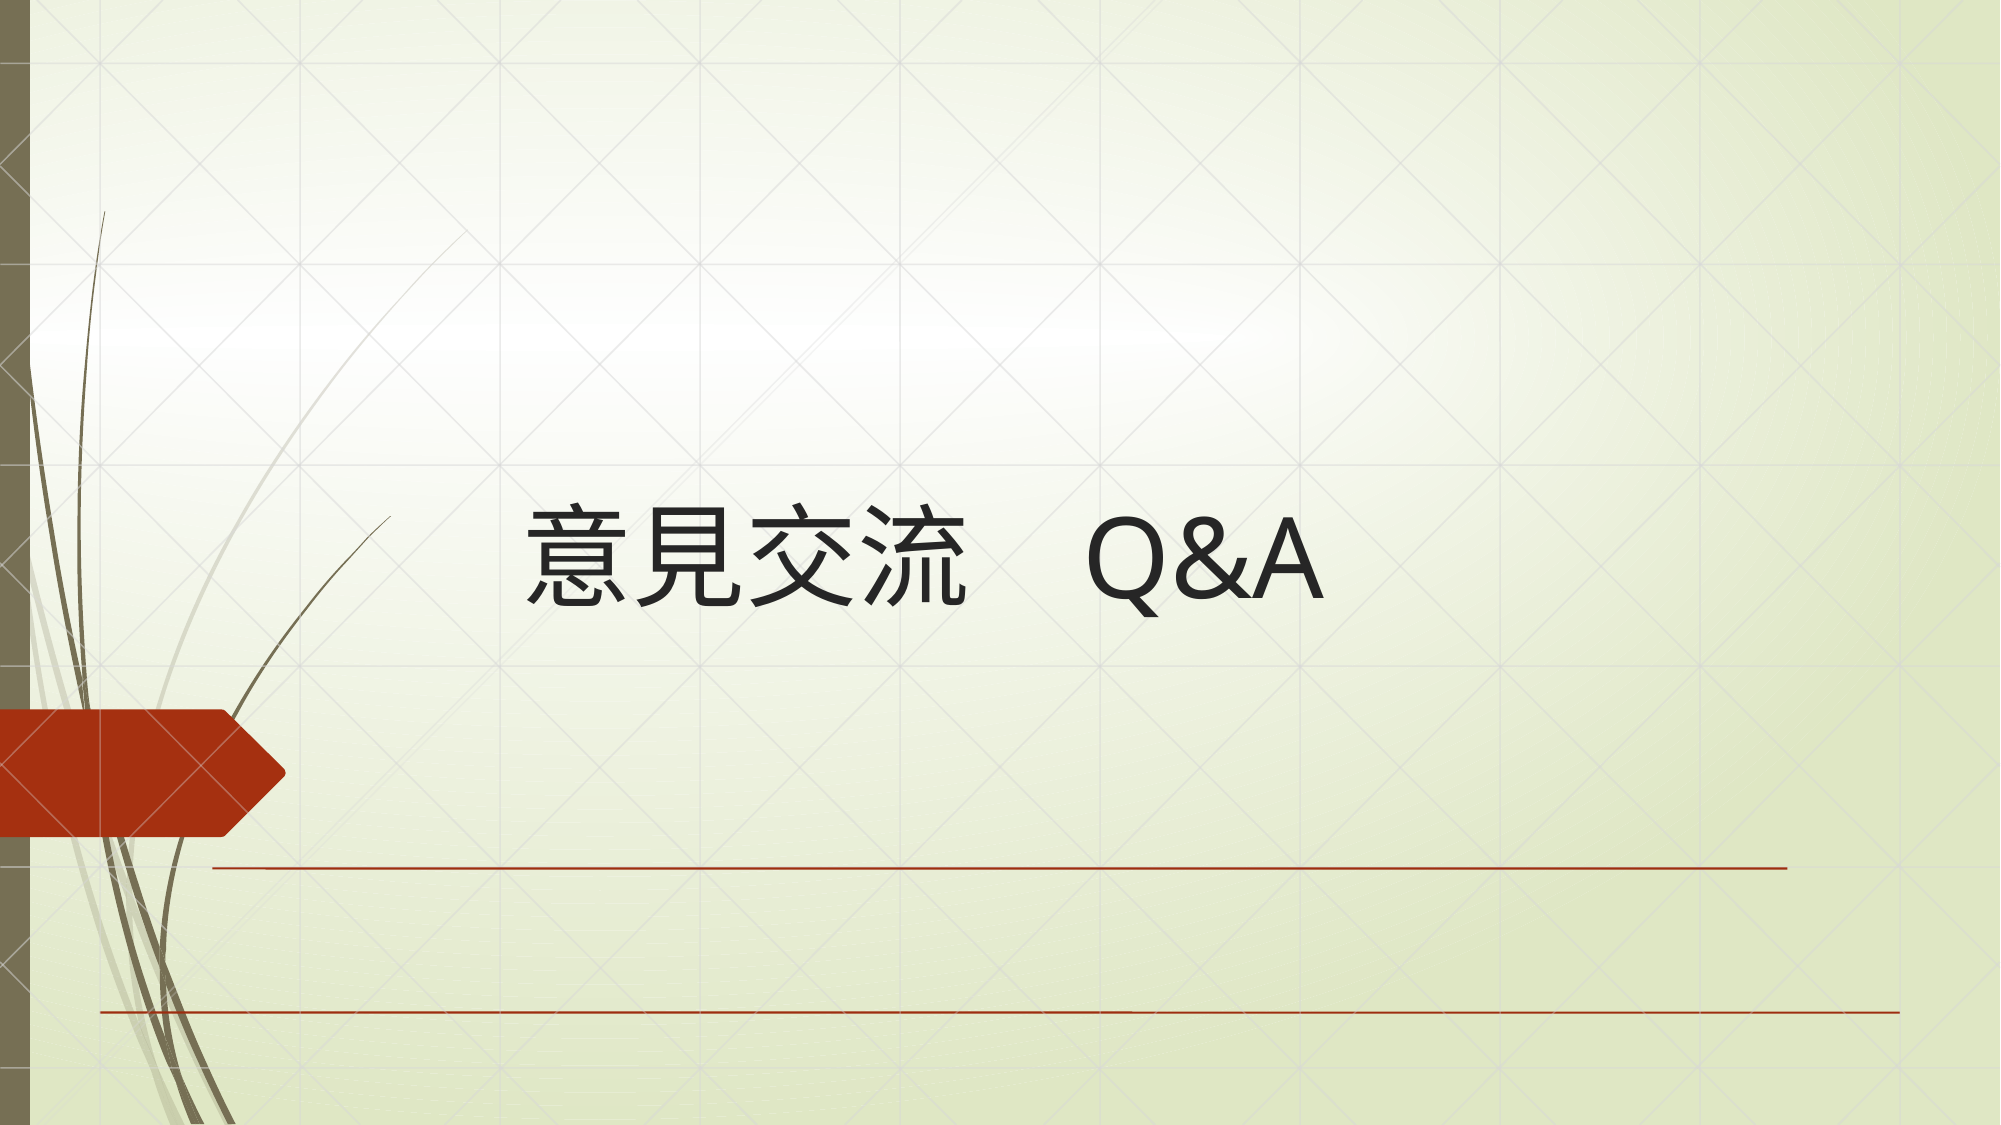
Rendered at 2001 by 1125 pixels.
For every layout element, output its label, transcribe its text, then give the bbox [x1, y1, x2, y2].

title 意見交流 Q&A [505, 413, 1687, 629]
